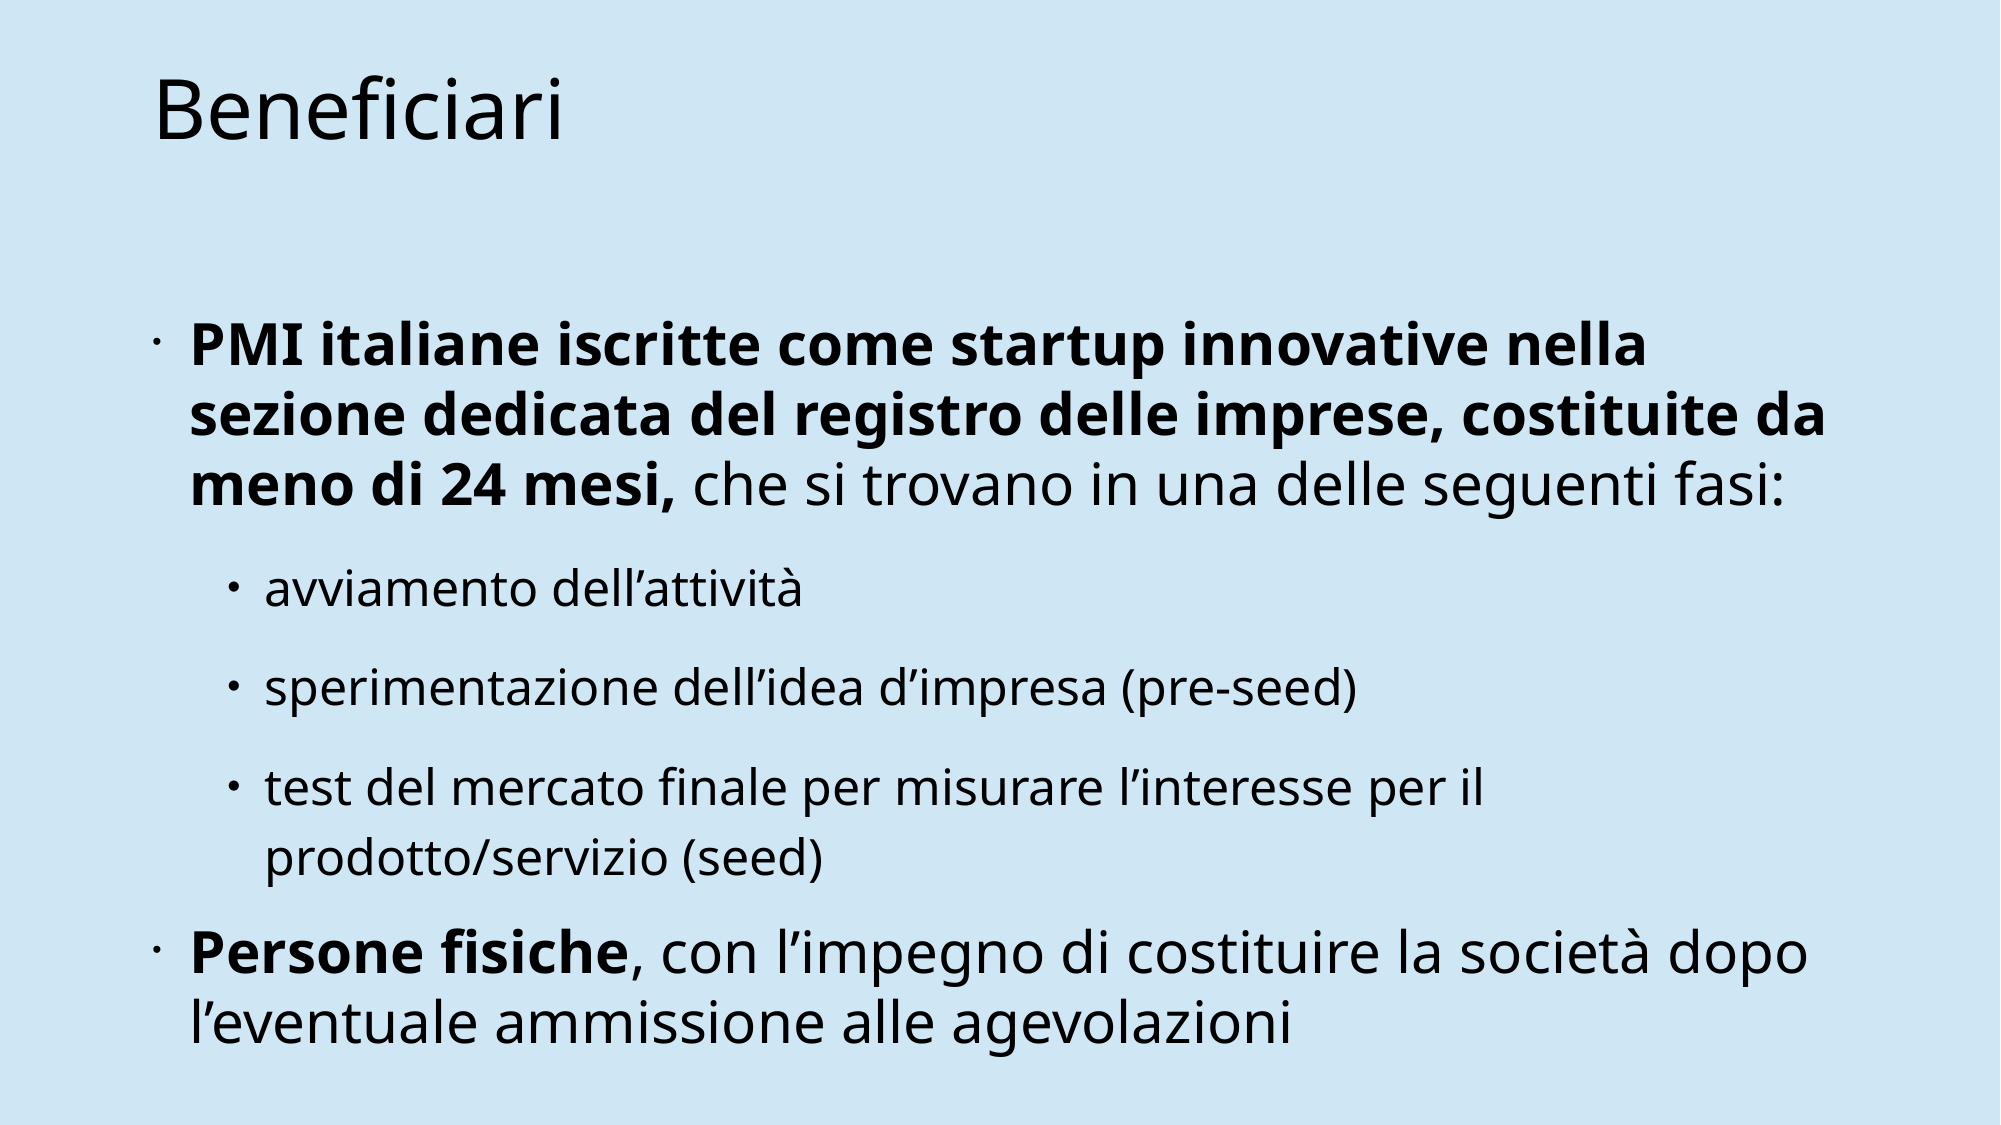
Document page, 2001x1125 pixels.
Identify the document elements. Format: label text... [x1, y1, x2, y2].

title Beneficiari [137, 59, 1863, 278]
list PMI italiane iscritte come startup innovative nella sezione dedicata del registro delle imprese, costituite da meno di 24 mesi, che si trovano in una delle seguenti fasi: avviamento dell’attività sperimentazione dell’idea d’impresa (pre-seed) test del mercato finale per misurare l’interesse per il prodotto/servizio (seed) Persone fisiche, con l’impegno di costituire la società dopo l’eventuale ammissione alle agevolazioni [137, 299, 1863, 1014]
